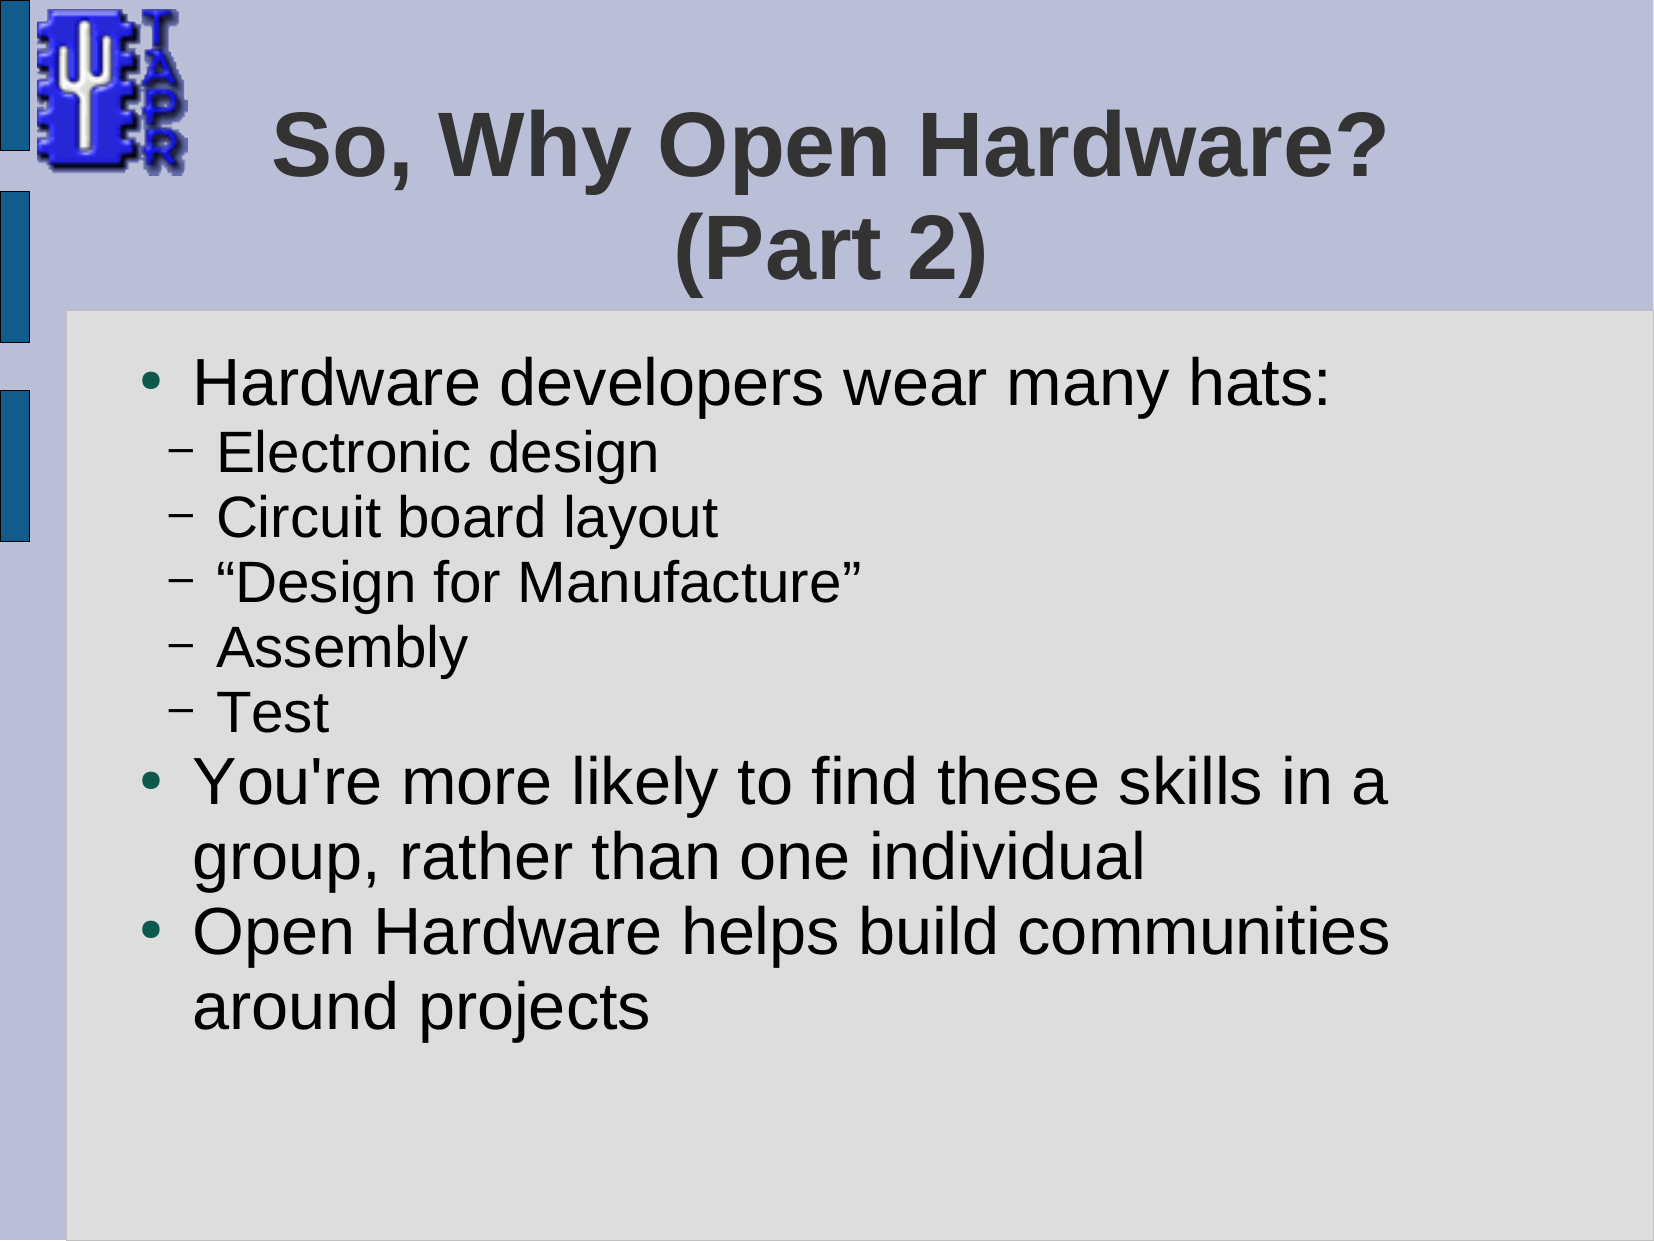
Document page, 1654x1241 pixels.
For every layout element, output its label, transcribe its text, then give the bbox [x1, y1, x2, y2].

list Hardware developers wear many hats: Electronic design Circuit board layout “Design for Manufacture” Assembly Test You're more likely to find these skills in a group, rather than one individual Open Hardware helps build communities around projects [121, 344, 1534, 1065]
title So, Why Open Hardware? (Part 2) [125, 92, 1538, 301]
picture [37, 9, 188, 176]
